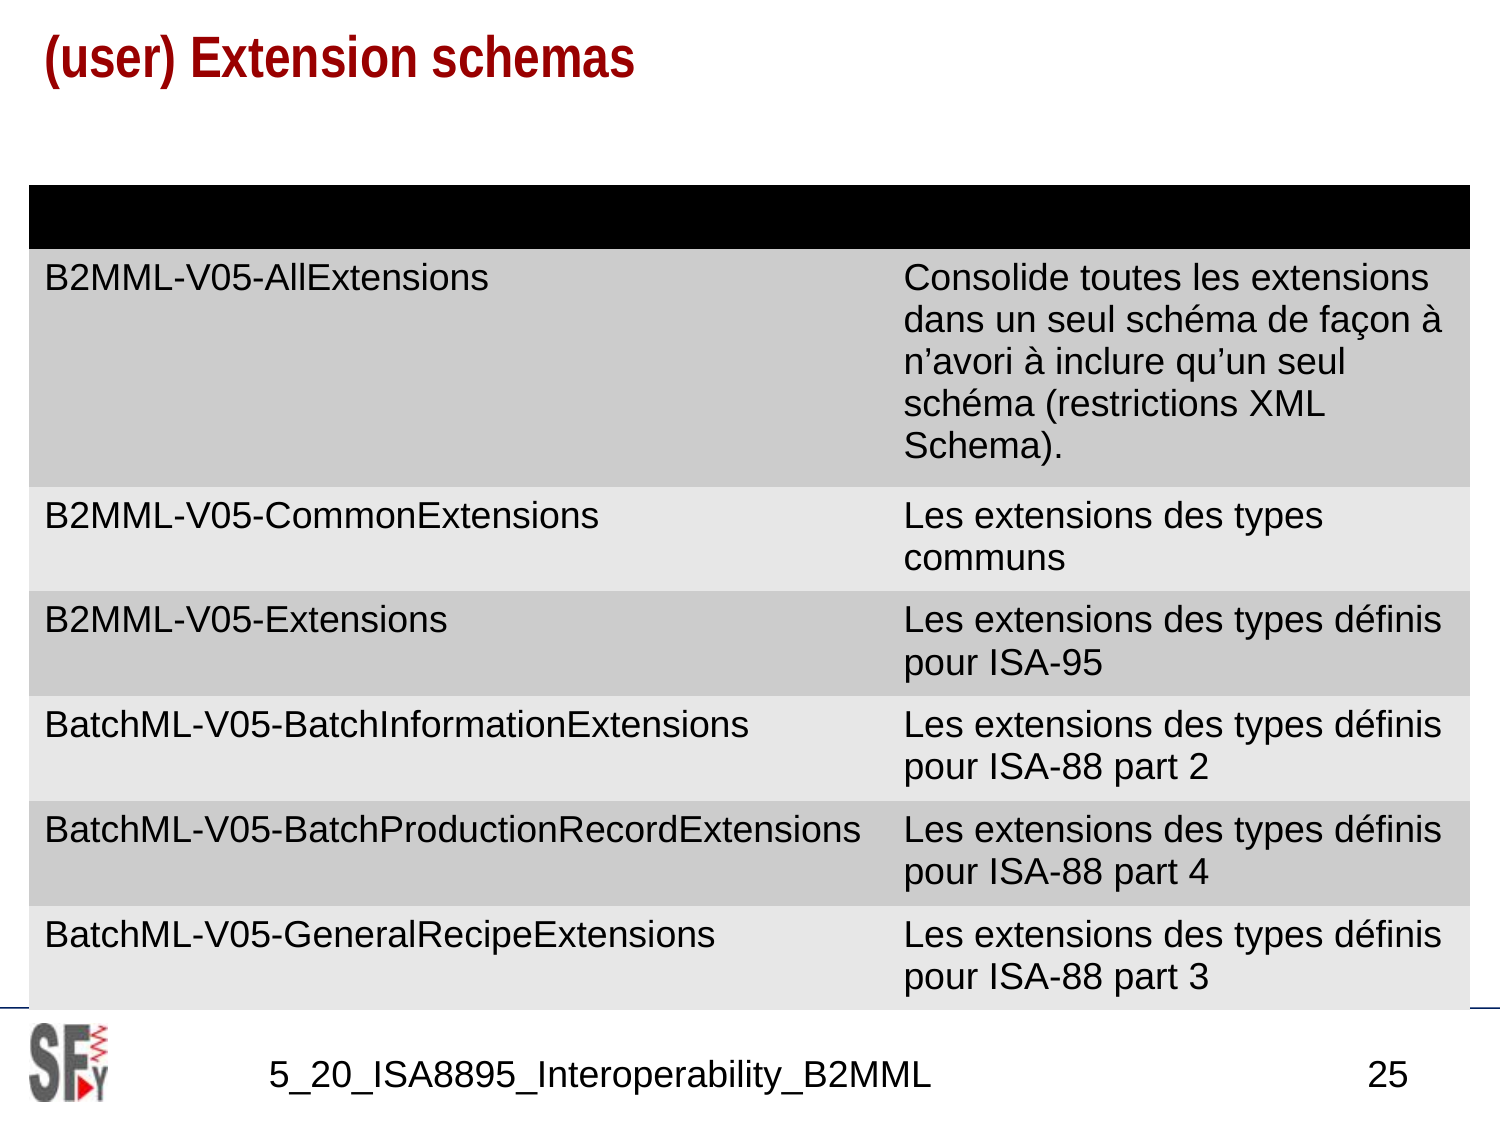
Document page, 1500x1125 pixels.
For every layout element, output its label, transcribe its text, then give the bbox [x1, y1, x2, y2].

table_header Usage [889, 185, 1470, 249]
slide_number <numéro> [1352, 1034, 1490, 1103]
table_cell Les extensions des types définis pour ISA-88 part 2 [889, 696, 1470, 801]
table_cell Les extensions des types définis pour ISA-95 [889, 591, 1470, 696]
table_cell BatchML-V05-BatchProductionRecordExtensions [29, 801, 889, 906]
table_header Schema [29, 185, 889, 249]
table_cell Consolide toutes les extensions dans un seul schéma de façon à n’avori à inclure qu’un seul schéma (restrictions XML Schema). [889, 249, 1470, 487]
table_cell Les extensions des types définis pour ISA-88 part 4 [889, 801, 1470, 906]
title (user) Extension schemas [29, 12, 1471, 138]
table_cell BatchML-V05-GeneralRecipeExtensions [29, 906, 889, 1010]
table_cell Les extensions des types définis pour ISA-88 part 3 [889, 906, 1470, 1010]
picture [29, 1023, 108, 1102]
footer 5_20_ISA8895_Interoperability_B2MML [253, 1034, 1336, 1103]
table_cell B2MML-V05-CommonExtensions [29, 487, 889, 591]
table_cell B2MML-V05-AllExtensions [29, 249, 889, 487]
table_cell Les extensions des types communs [889, 487, 1470, 591]
table_cell BatchML-V05-BatchInformationExtensions [29, 696, 889, 801]
table_cell B2MML-V05-Extensions [29, 591, 889, 696]
